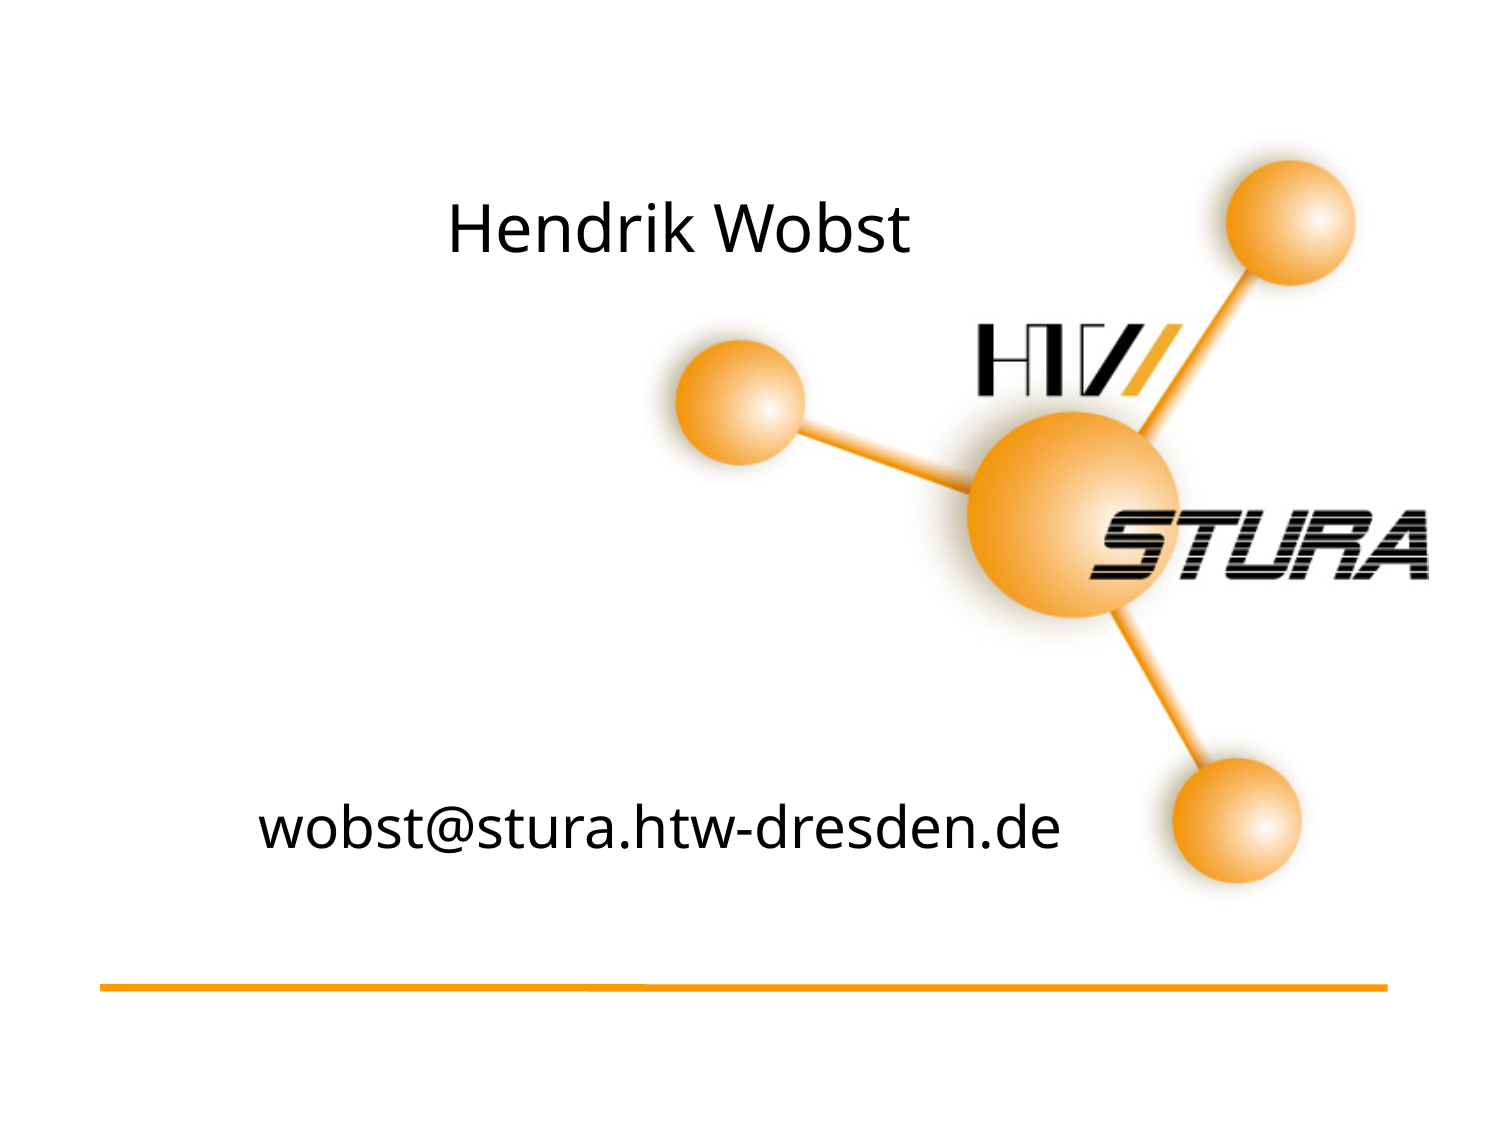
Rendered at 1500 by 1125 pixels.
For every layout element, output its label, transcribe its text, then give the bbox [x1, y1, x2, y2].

subtitle wobst@stura.htw-dresden.de [135, 707, 1186, 944]
title Hendrik Wobst [76, 89, 1282, 362]
